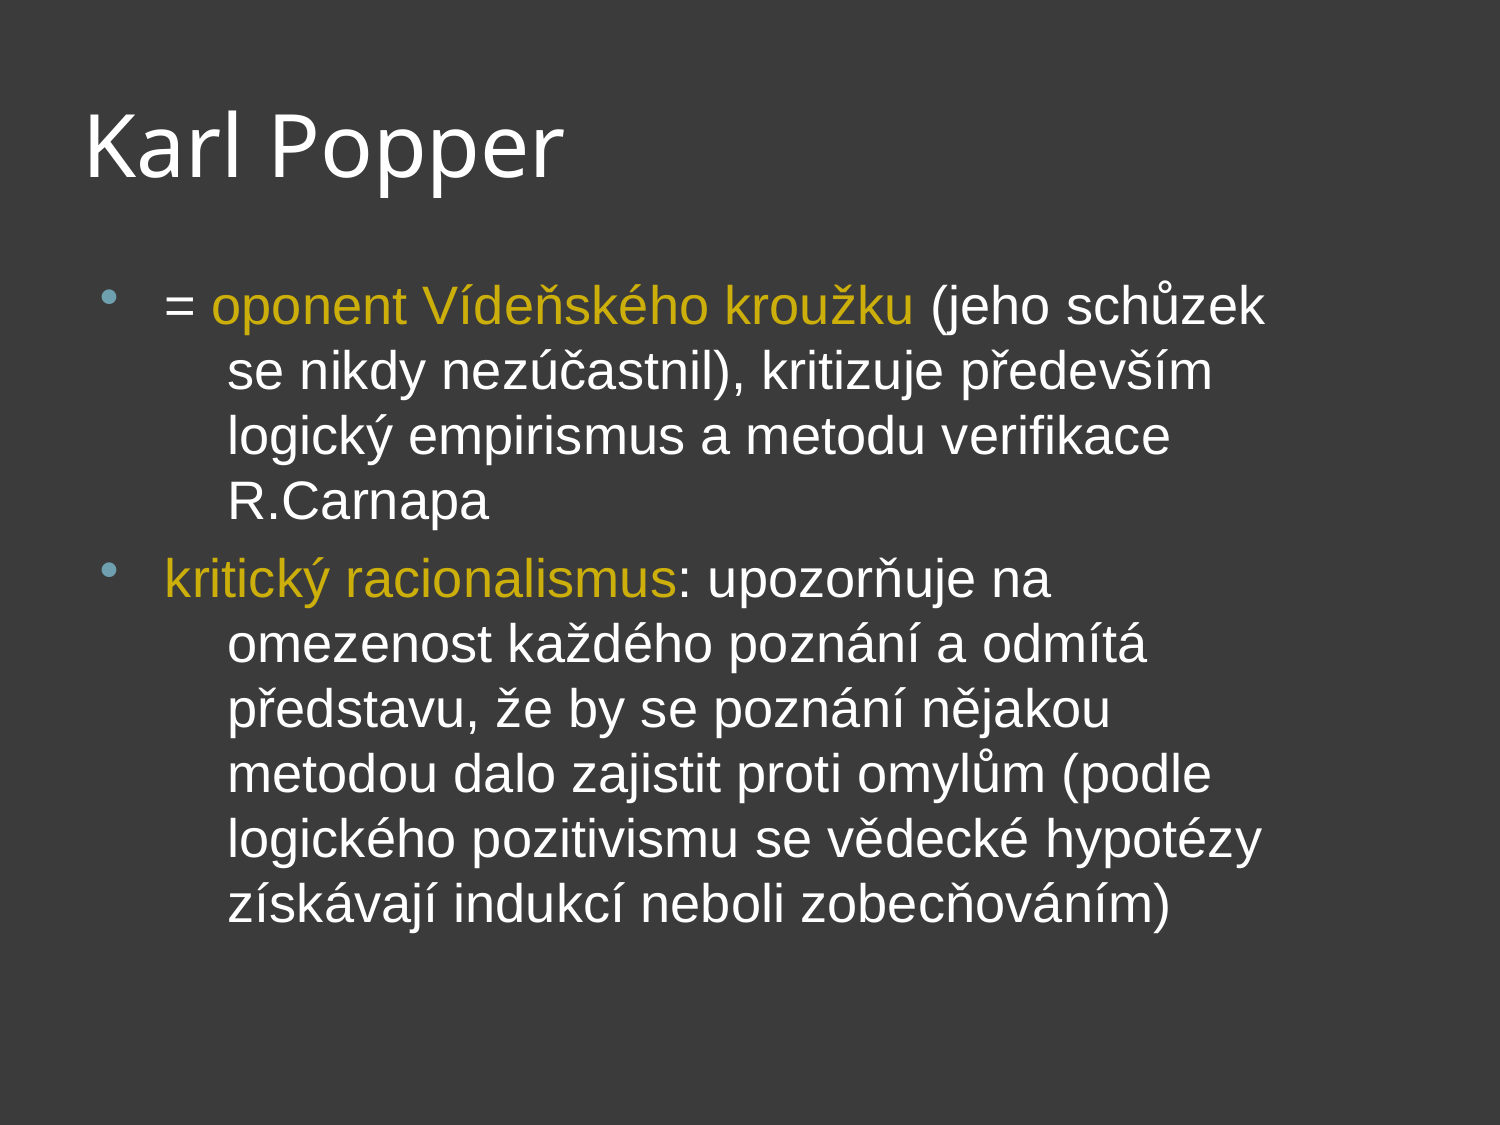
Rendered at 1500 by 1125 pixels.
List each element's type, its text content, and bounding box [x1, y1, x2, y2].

list = oponent Vídeňského kroužku (jeho schůzek se nikdy nezúčastnil), kritizuje především logický empirismus a metodu verifikace R.Carnapa kritický racionalismus: upozorňuje na omezenost každého poznání a odmítá představu, že by se poznání nějakou metodou dalo zajistit proti omylům (podle logického pozitivismu se vědecké hypotézy získávají indukcí neboli zobecňováním) [75, 262, 1300, 1005]
title Karl Popper [75, 45, 1300, 233]
